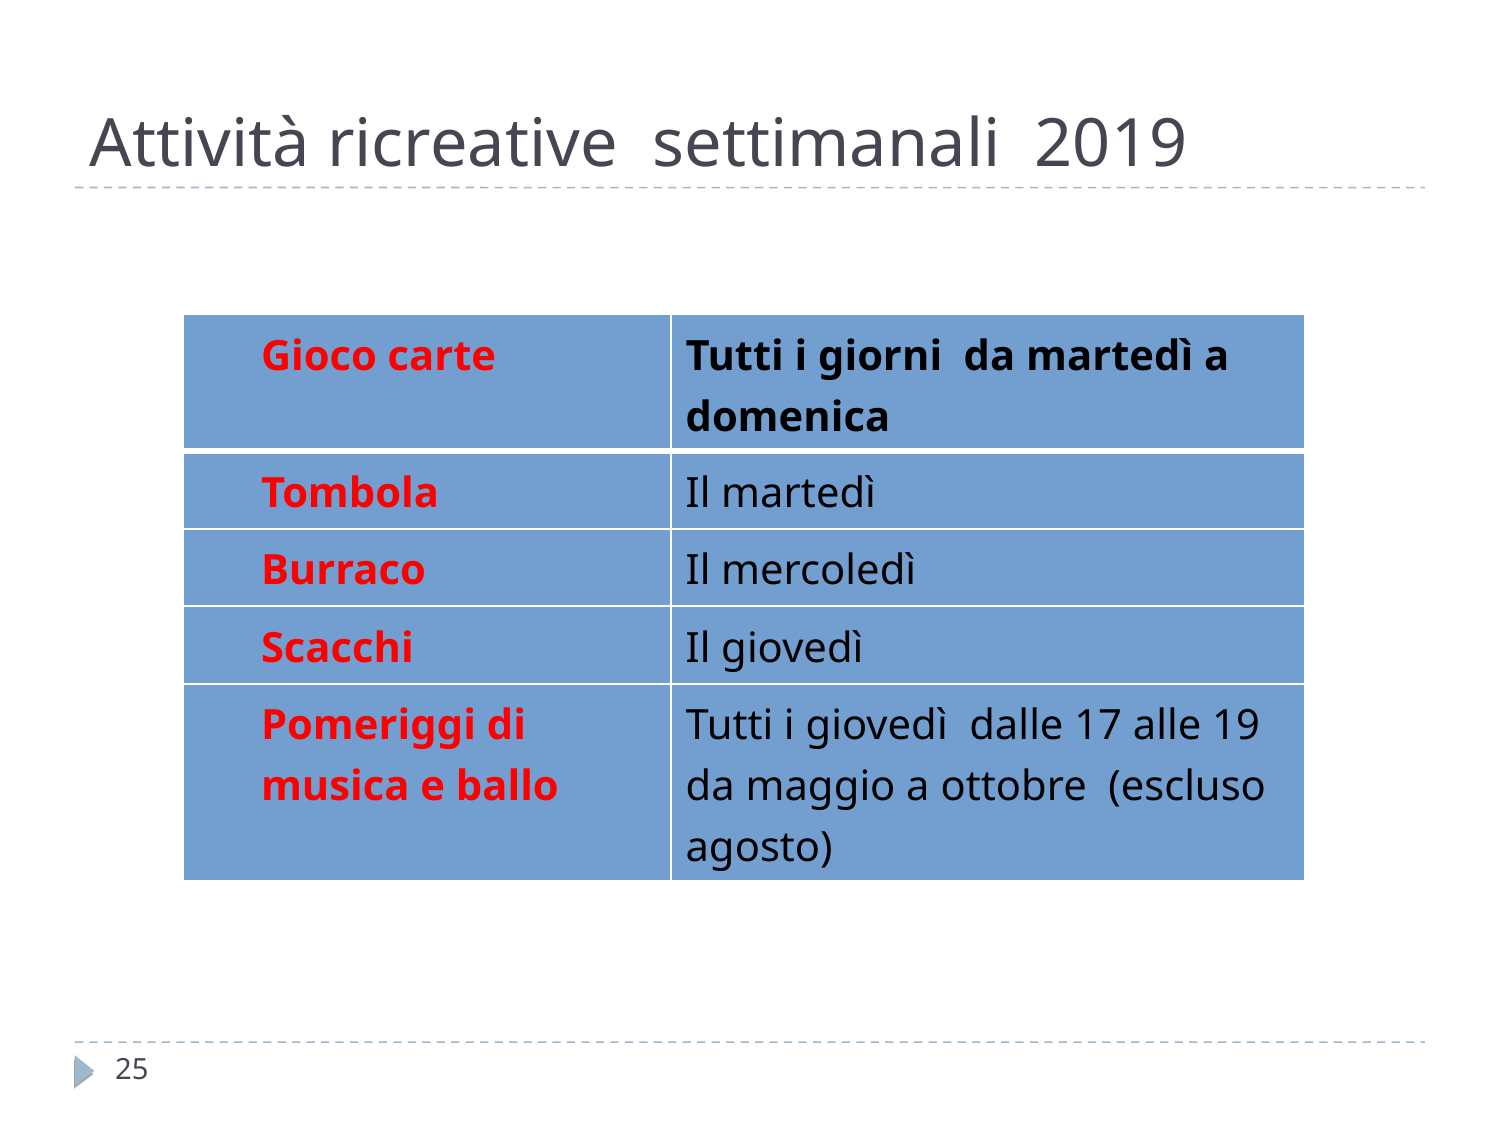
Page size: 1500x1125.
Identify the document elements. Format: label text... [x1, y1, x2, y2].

table_cell Il mercoledì [672, 530, 1304, 605]
table_cell Tutti i giovedì dalle 17 alle 19 da maggio a ottobre (escluso agosto) [672, 685, 1304, 880]
table_cell Il giovedì [672, 607, 1304, 683]
slide_number <numero> [100, 1042, 426, 1103]
title Attività ricreative settimanali 2019 [75, 24, 1425, 188]
table_header Gioco carte [184, 315, 670, 448]
table_cell Burraco [184, 530, 670, 605]
list [75, 200, 1425, 1010]
table_cell Il martedì [672, 454, 1304, 528]
table_header Tutti i giorni da martedì a domenica [672, 315, 1304, 448]
footer [475, 1042, 1051, 1103]
table_cell Tombola [184, 454, 670, 528]
table_cell Pomeriggi di musica e ballo [184, 685, 670, 880]
table_cell Scacchi [184, 607, 670, 683]
